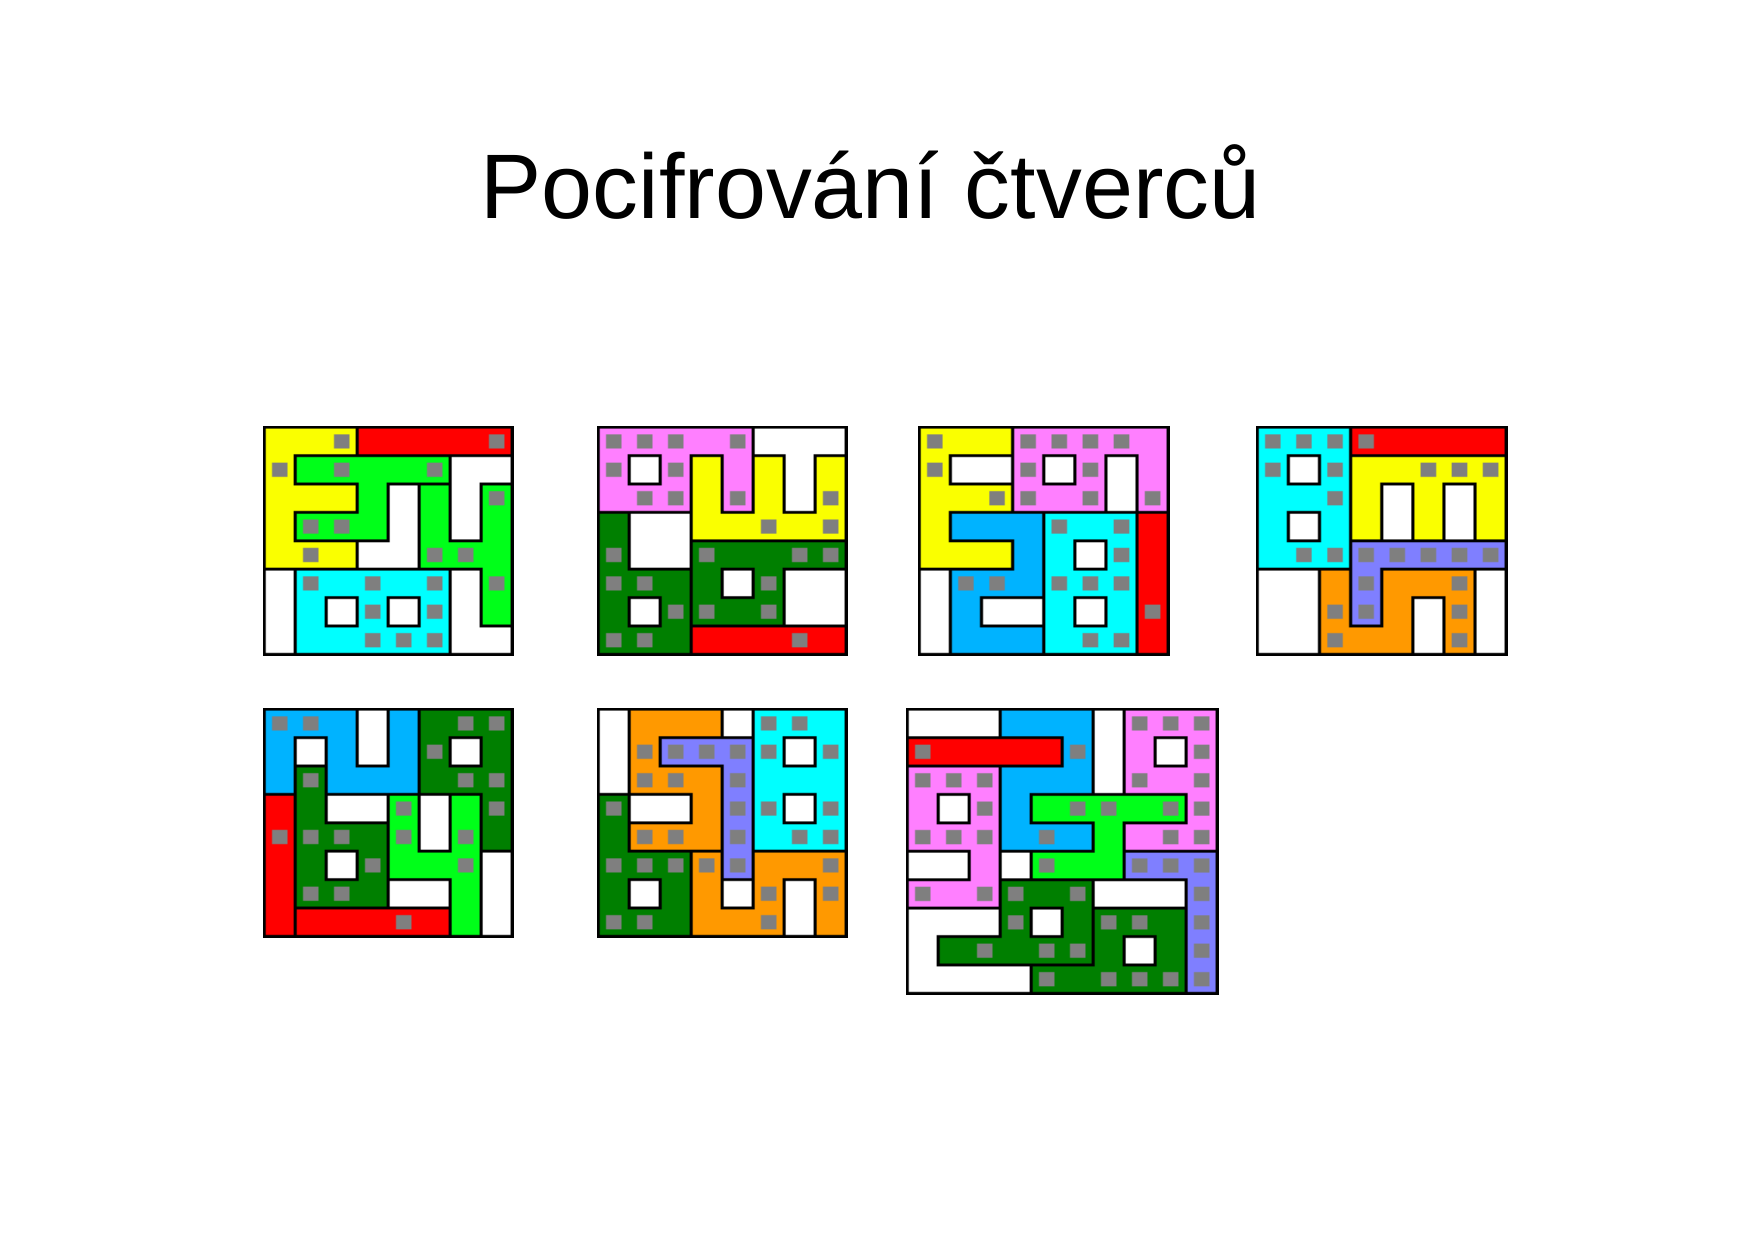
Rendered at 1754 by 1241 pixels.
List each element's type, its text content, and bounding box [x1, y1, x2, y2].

picture [263, 708, 514, 938]
title Pocifrování čtverců [135, 93, 1608, 281]
picture [918, 426, 1170, 656]
picture [1256, 426, 1508, 656]
picture [263, 426, 514, 656]
picture [597, 708, 848, 938]
picture [906, 708, 1219, 995]
picture [597, 426, 848, 656]
